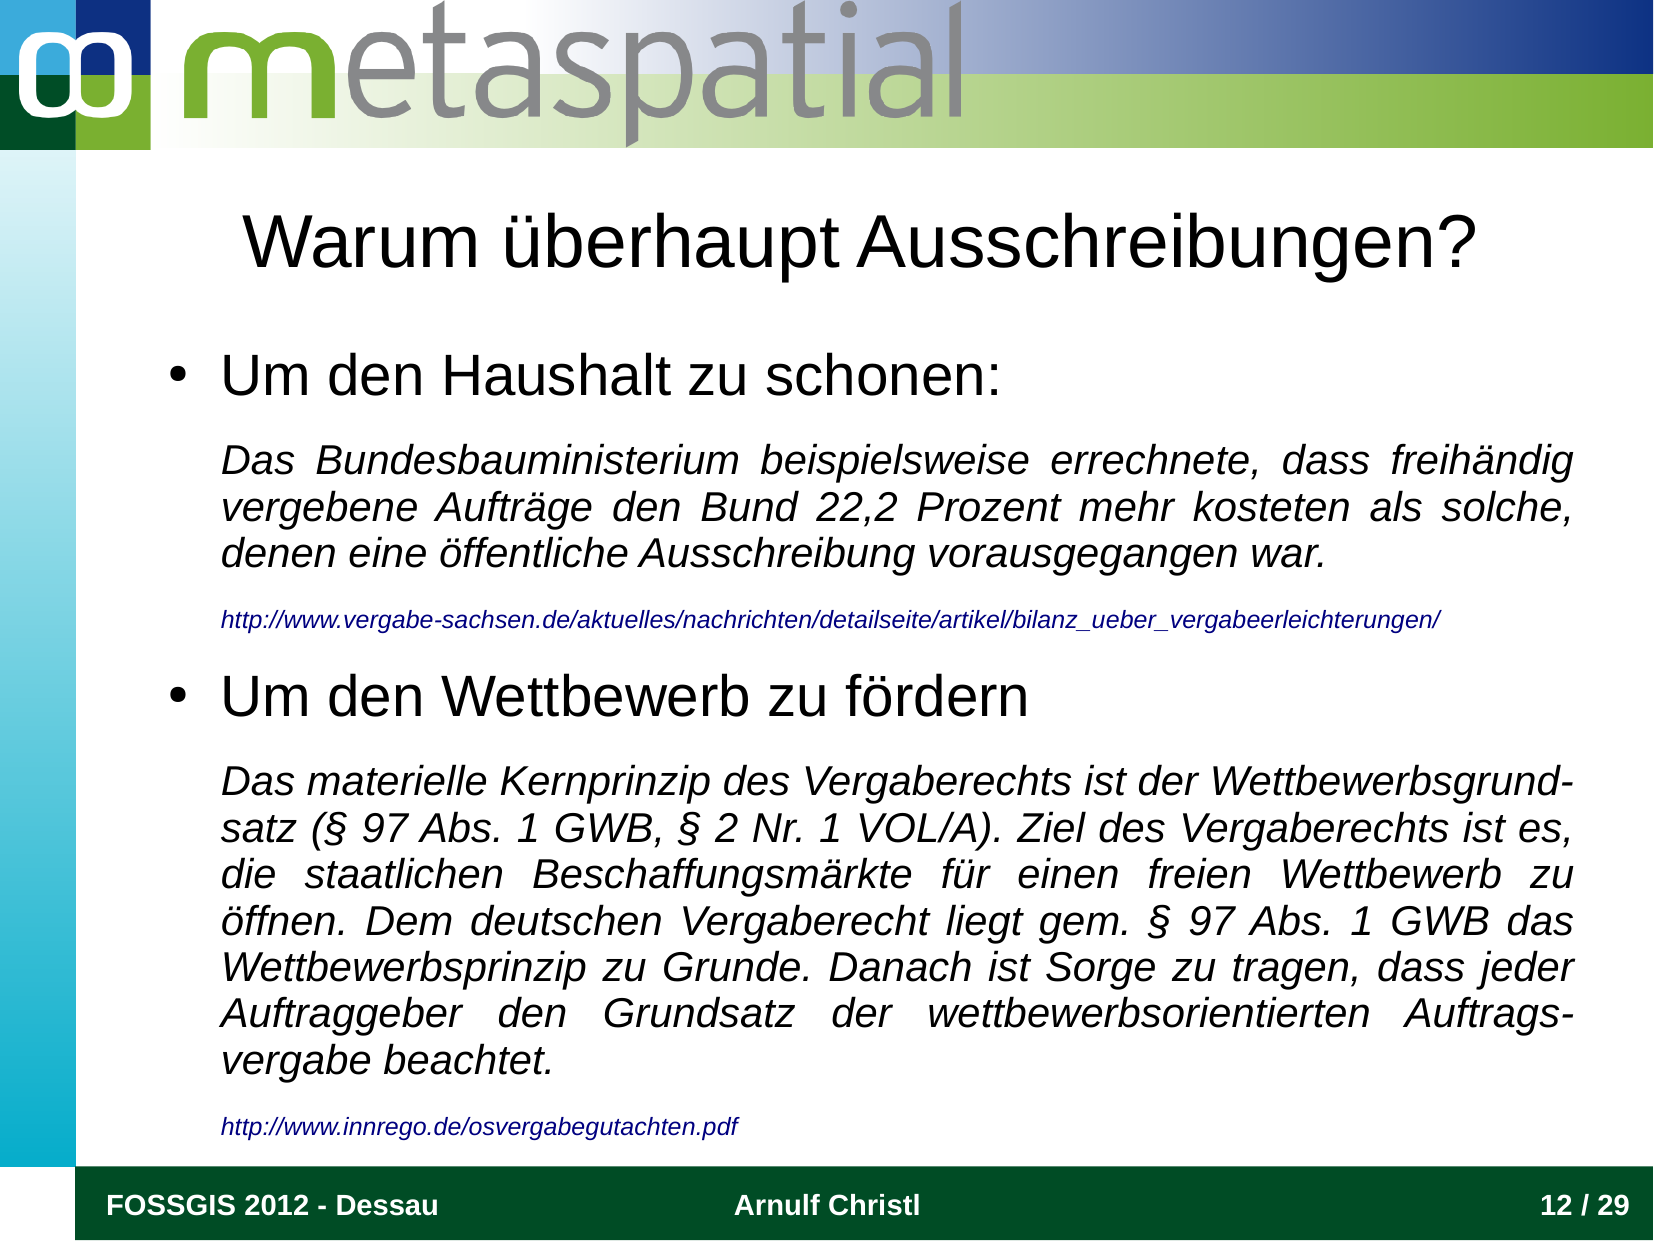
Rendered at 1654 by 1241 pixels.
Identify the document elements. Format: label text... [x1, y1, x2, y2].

list Um den Haushalt zu schonen: Das Bundesbauministerium beispielsweise errechnete, dass freihändig vergebene Aufträge den Bund 22,2 Prozent mehr kosteten als solche, denen eine öffentliche Ausschreibung vorausgegangen war. http://www.vergabe-sachsen.de/aktuelles/nachrichten/detailseite/artikel/bilanz_ueber_vergabeerleichterungen/ Um den Wettbewerb zu fördern Das materielle Kernprinzip des Vergaberechts ist der Wettbewerbsgrund-satz (§ 97 Abs. 1 GWB, § 2 Nr. 1 VOL/A). Ziel des Vergaberechts ist es, die staatlichen Beschaffungsmärkte für einen freien Wettbewerb zu öffnen. Dem deutschen Vergaberecht liegt gem. § 97 Abs. 1 GWB das Wettbewerbsprinzip zu Grunde. Danach ist Sorge zu tragen, dass jeder Auftraggeber den Grundsatz der wettbewerbsorientierten Auftrags-vergabe beachtet. http://www.innrego.de/osvergabegutachten.pdf [150, 342, 1576, 1141]
picture [0, 0, 961, 150]
title Warum überhaupt Ausschreibungen? [150, 138, 1571, 342]
